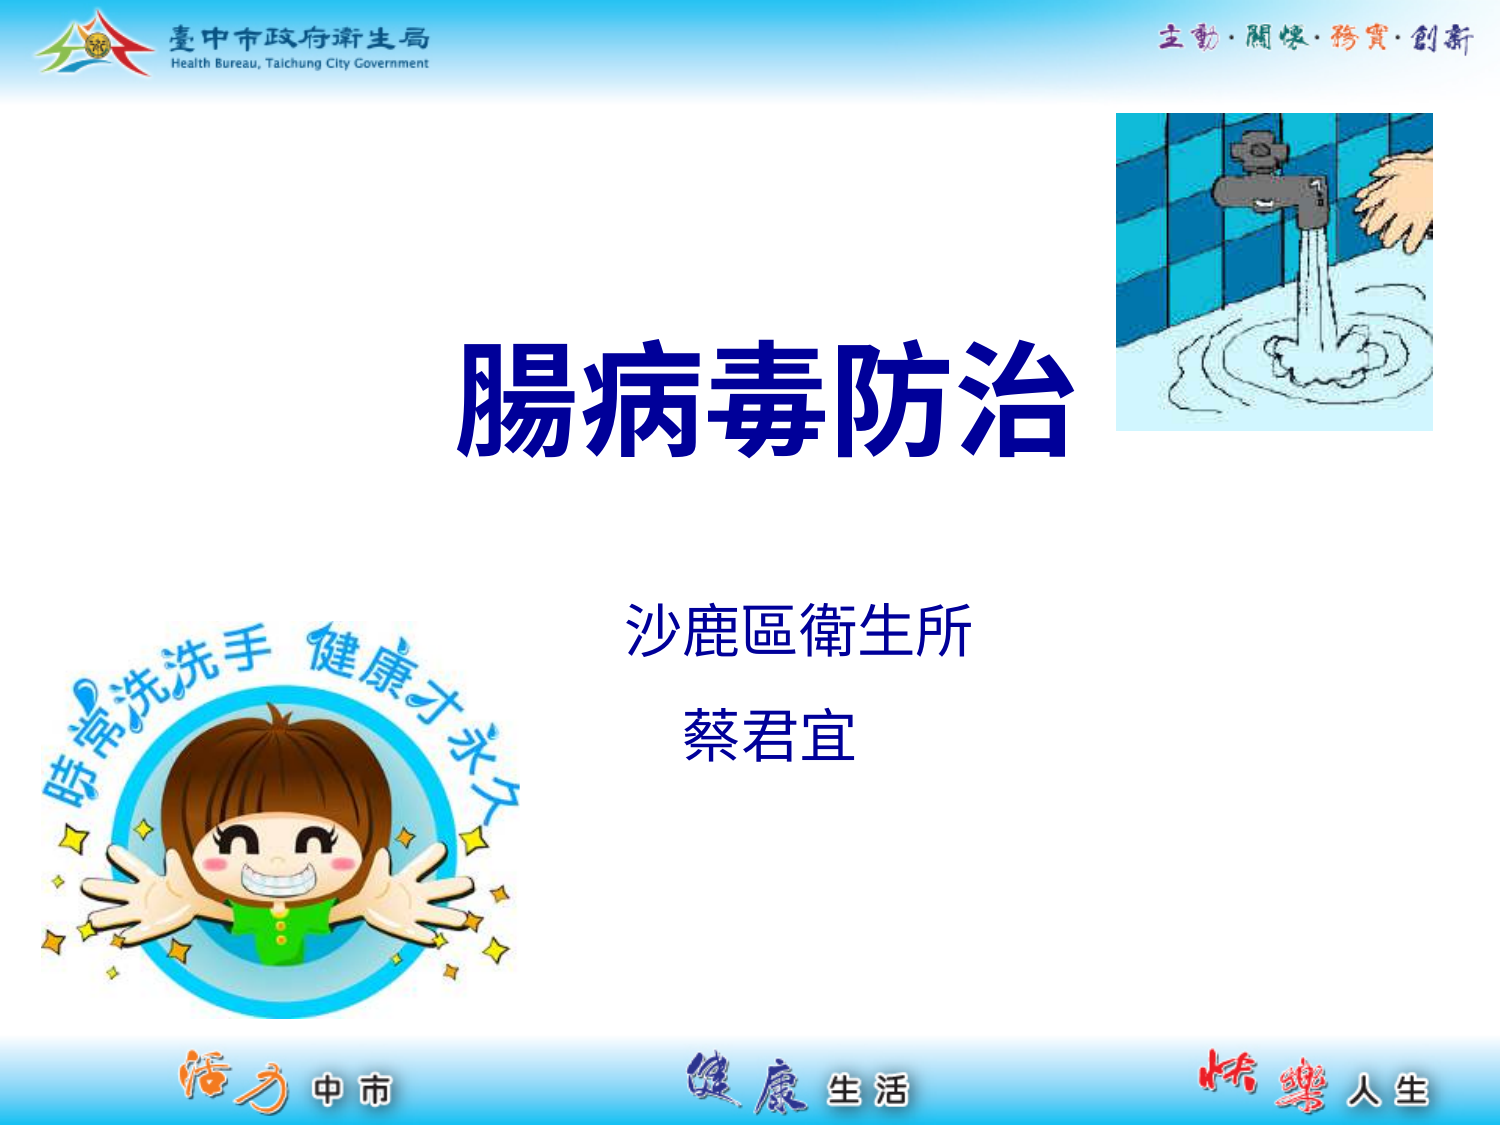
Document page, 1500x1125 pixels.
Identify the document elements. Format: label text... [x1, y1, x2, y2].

text_box 腸病毒防治 [159, 314, 1152, 629]
text_box 沙鹿區衛生所 蔡君宜 [478, 586, 1034, 777]
picture [1116, 113, 1433, 431]
text_box [41, 622, 520, 1019]
